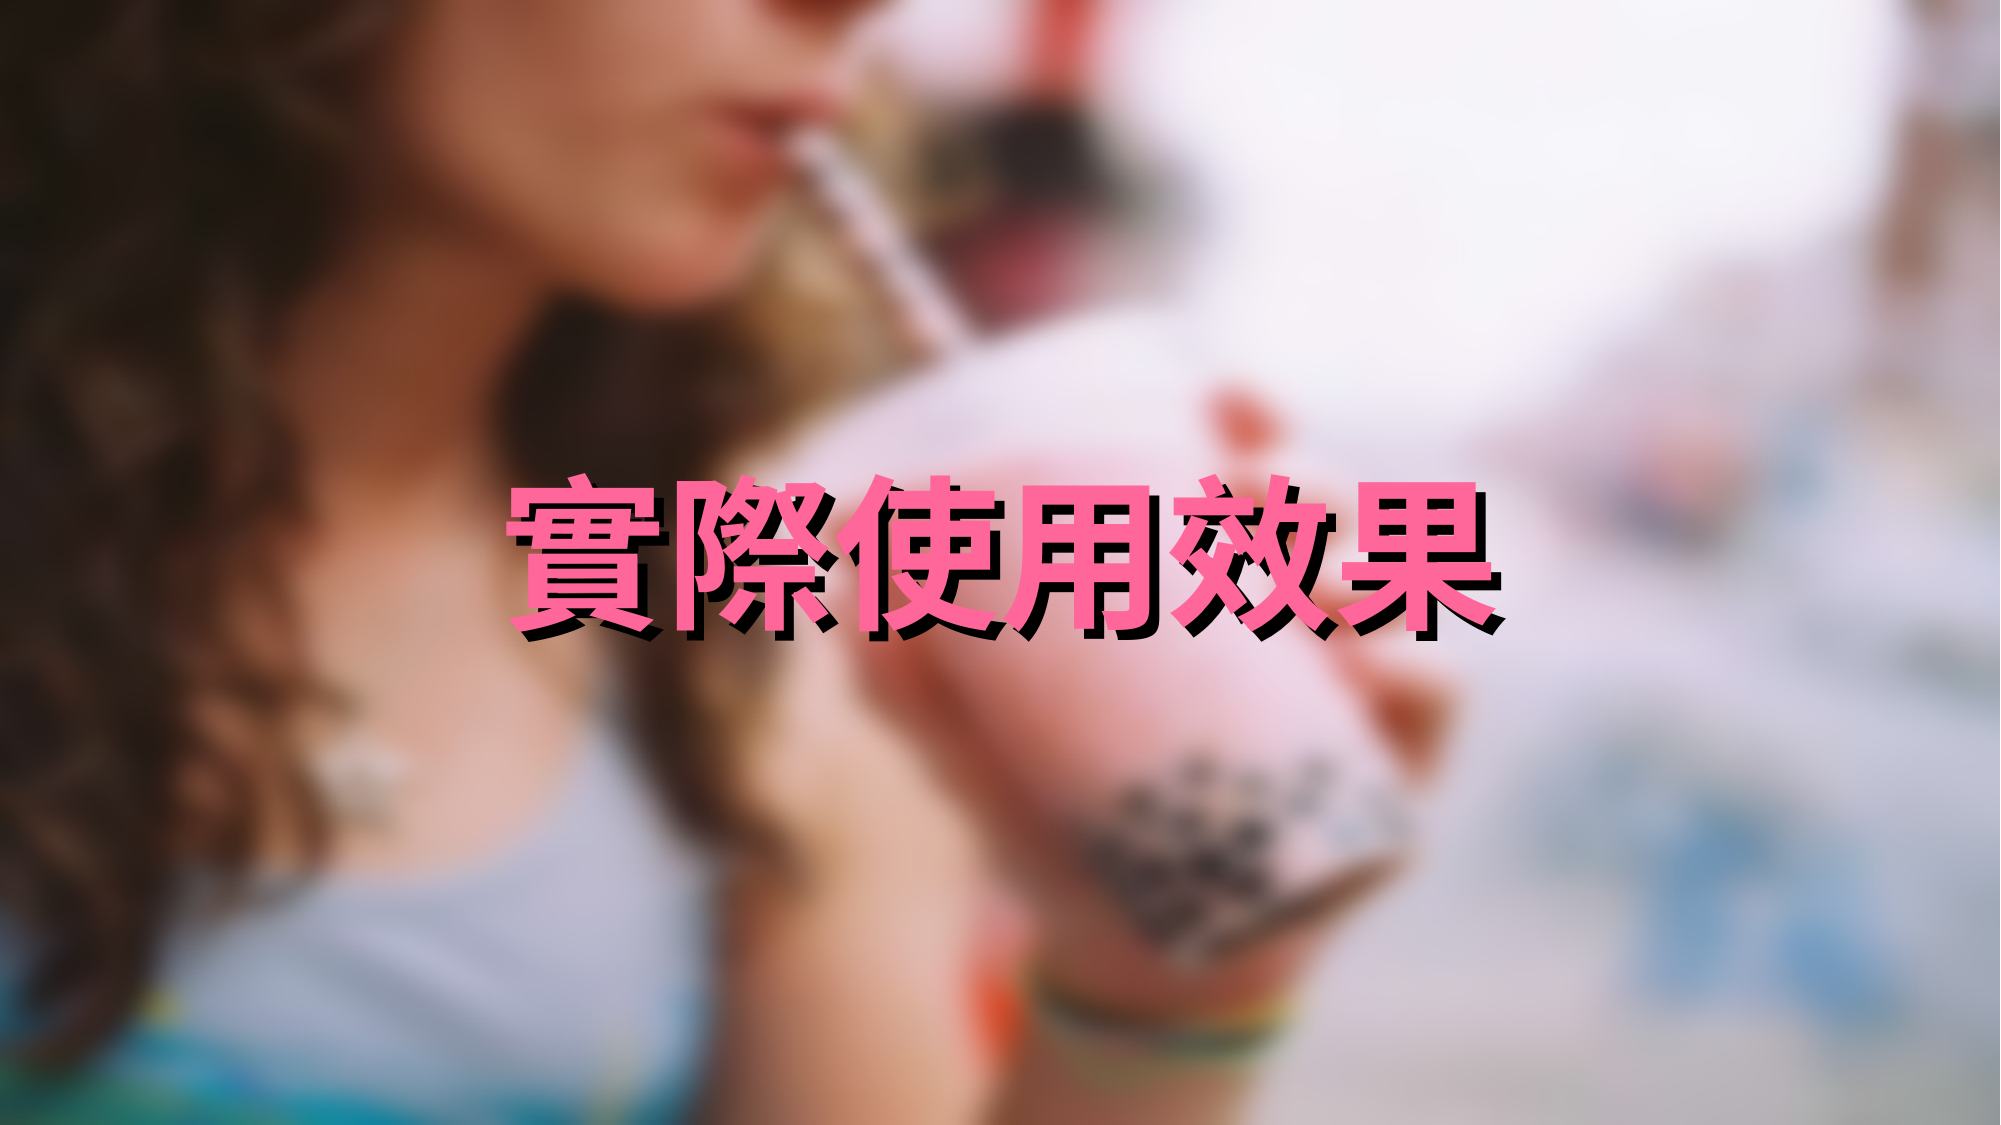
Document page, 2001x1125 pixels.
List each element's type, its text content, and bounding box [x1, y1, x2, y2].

title 實際使用效果 [137, 453, 1863, 672]
picture [0, 0, 2000, 1125]
